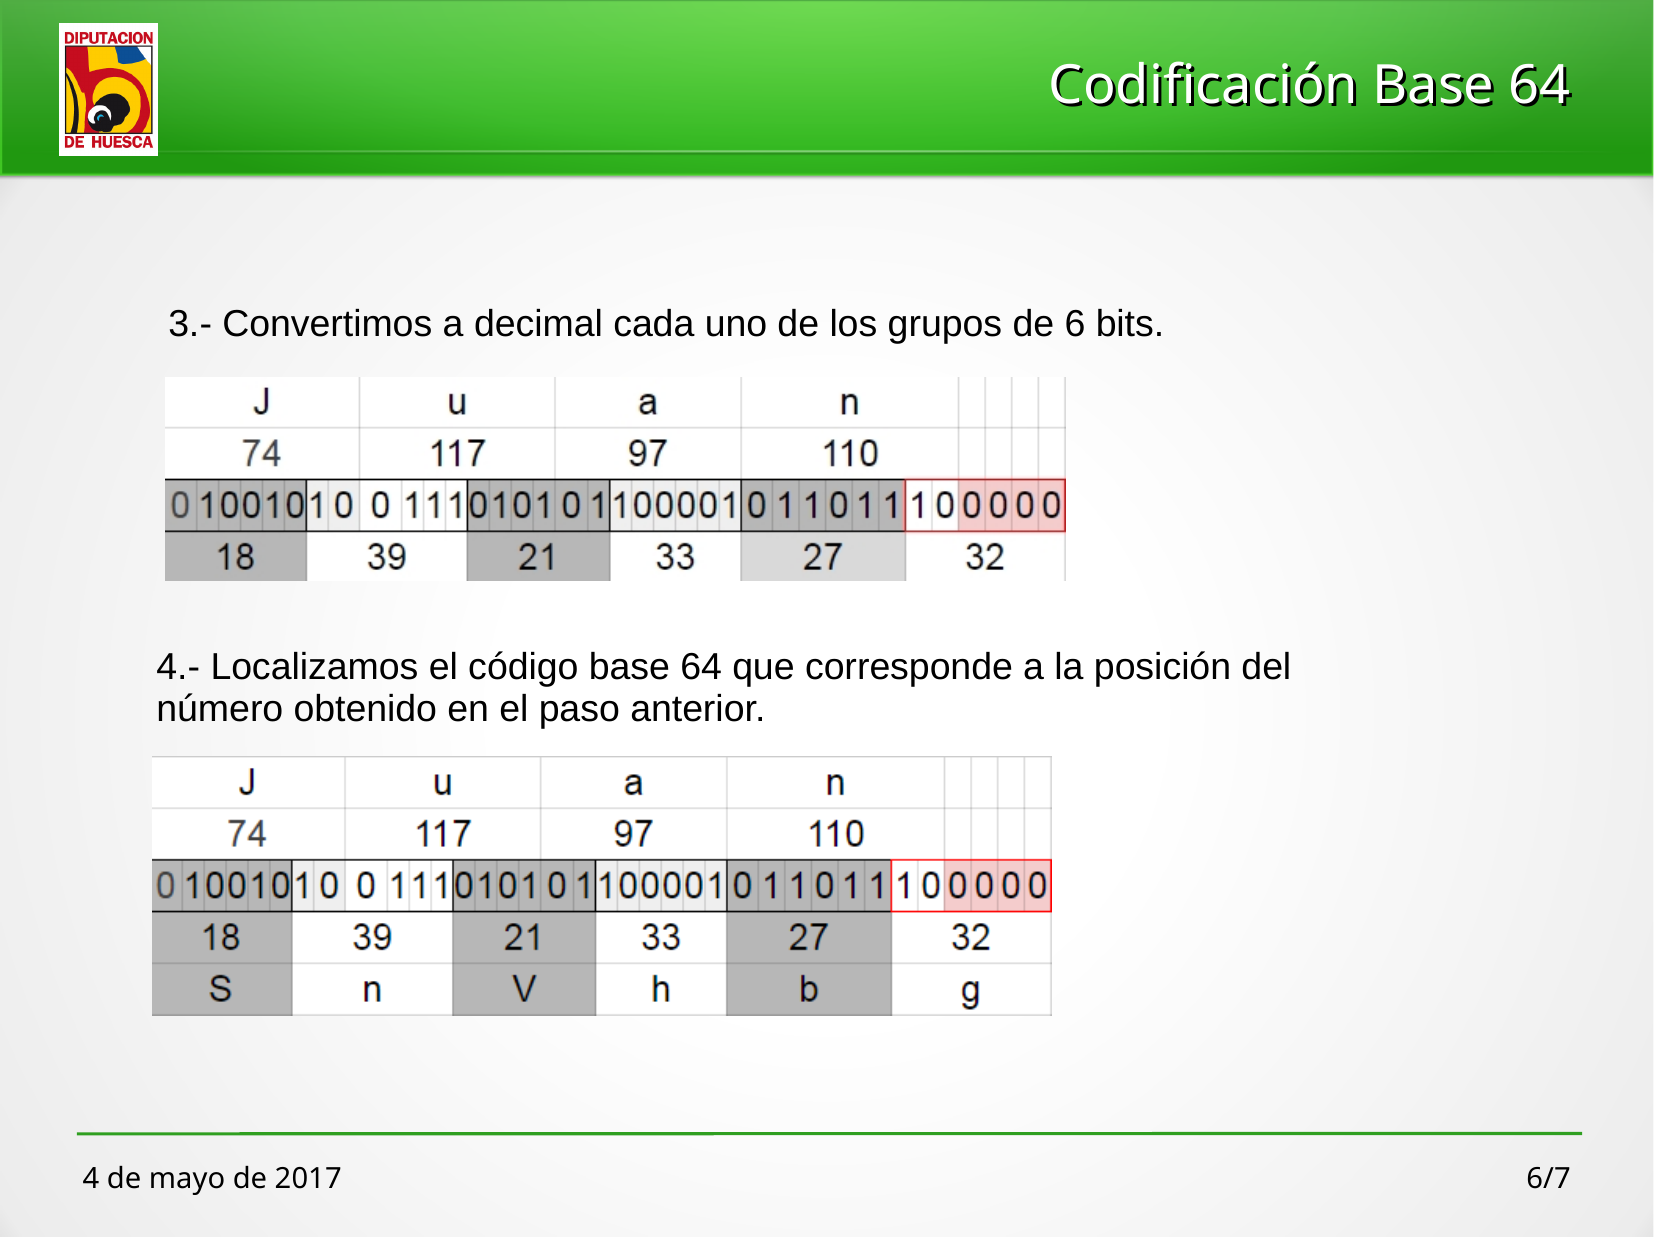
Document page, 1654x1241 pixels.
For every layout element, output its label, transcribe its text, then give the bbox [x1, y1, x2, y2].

picture [0, 0, 1654, 1237]
title Codificación Base 64 [501, 11, 1571, 154]
text_box 3.- Convertimos a decimal cada uno de los grupos de 6 bits. [153, 295, 1406, 353]
text_box 4.- Localizamos el código base 64 que corresponde a la posición del número obtenido en el paso anterior. [141, 637, 1394, 737]
